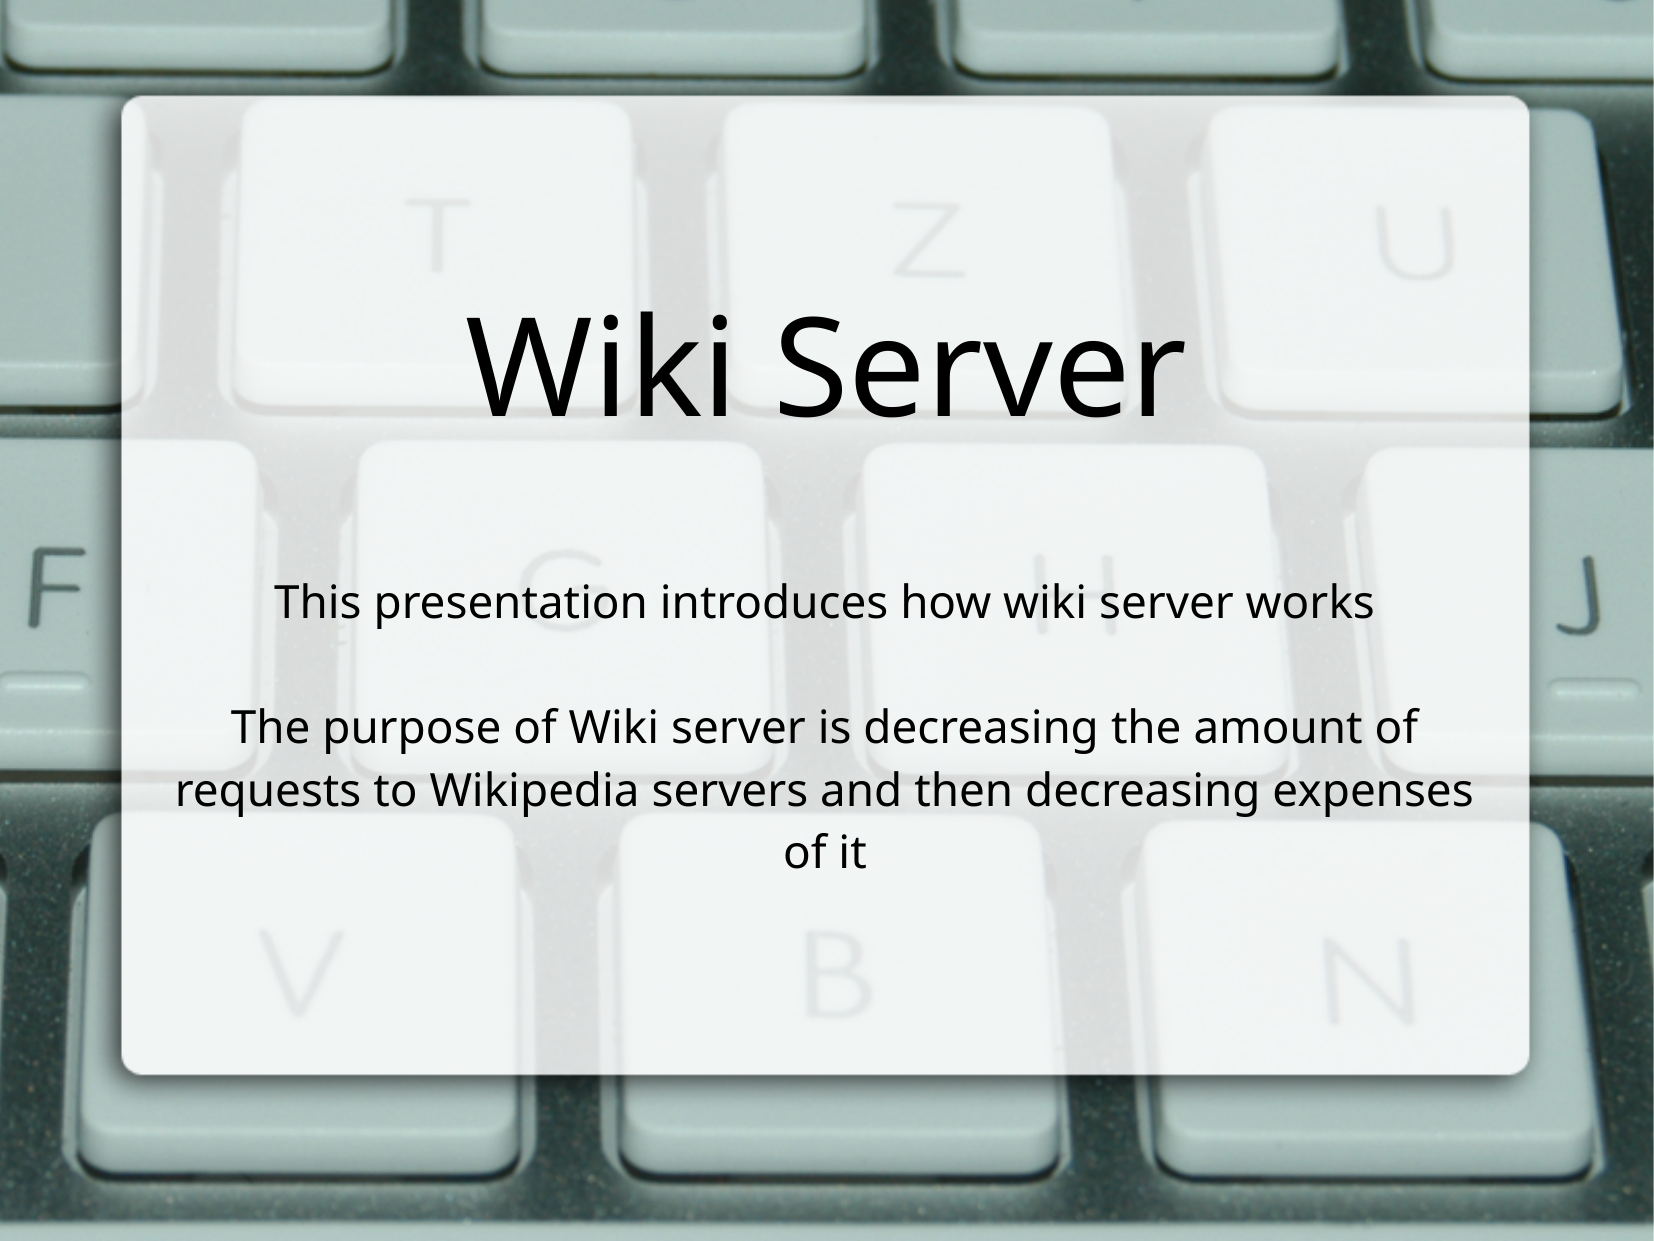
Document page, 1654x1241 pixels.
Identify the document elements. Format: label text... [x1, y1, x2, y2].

picture [0, 0, 1654, 262]
picture [790, 846, 804, 865]
text_box Wiki Server [0, 262, 1654, 569]
picture [0, 569, 1654, 1241]
text_box This presentation introduces how wiki server works The purpose of Wiki server is decreasing the amount of requests to Wikipedia servers and then decreasing expenses of it [150, 562, 1500, 844]
